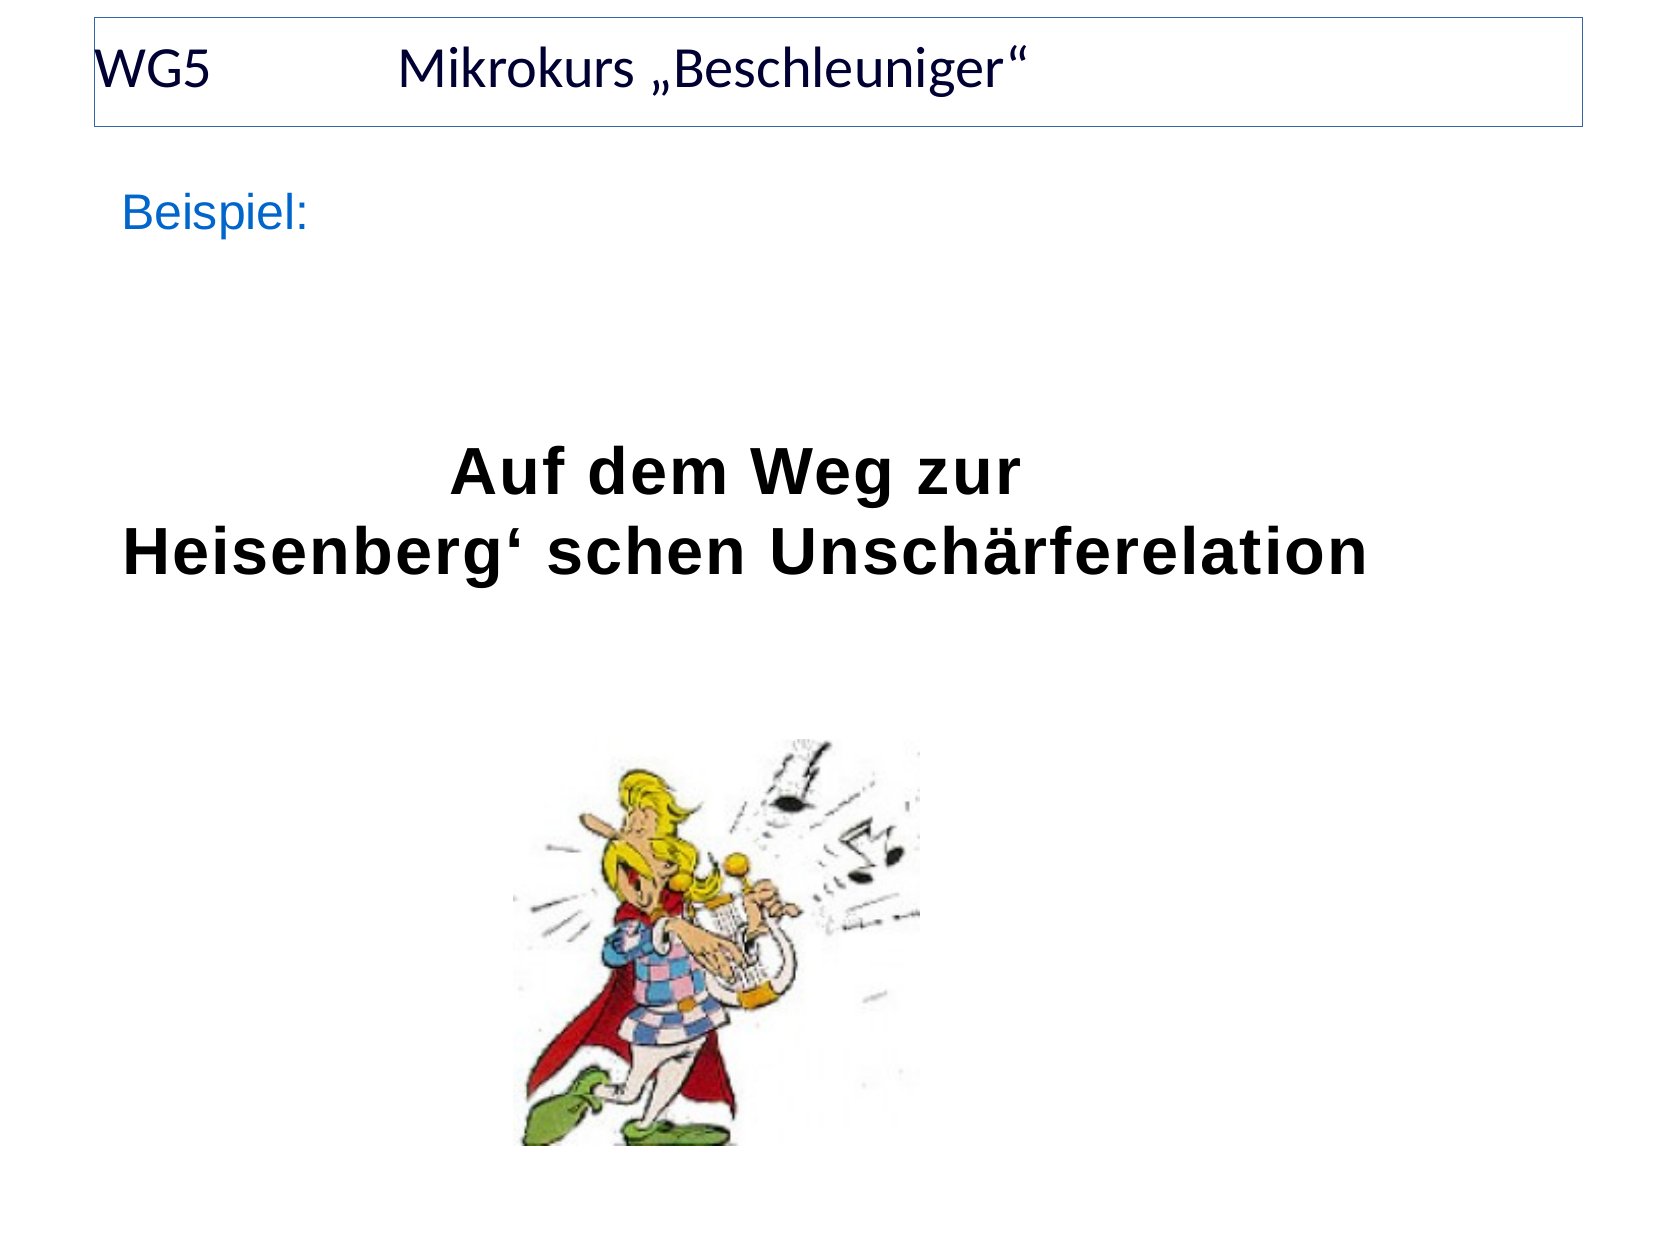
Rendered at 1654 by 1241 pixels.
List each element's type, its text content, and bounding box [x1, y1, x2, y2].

picture [513, 739, 920, 1146]
text_box Beispiel: [106, 177, 325, 249]
text_box Auf dem Weg zur Heisenberg‘ schen Unschärferelation [107, 420, 1385, 596]
title WG5 Mikrokurs „Beschleuniger“ [94, 17, 1583, 127]
